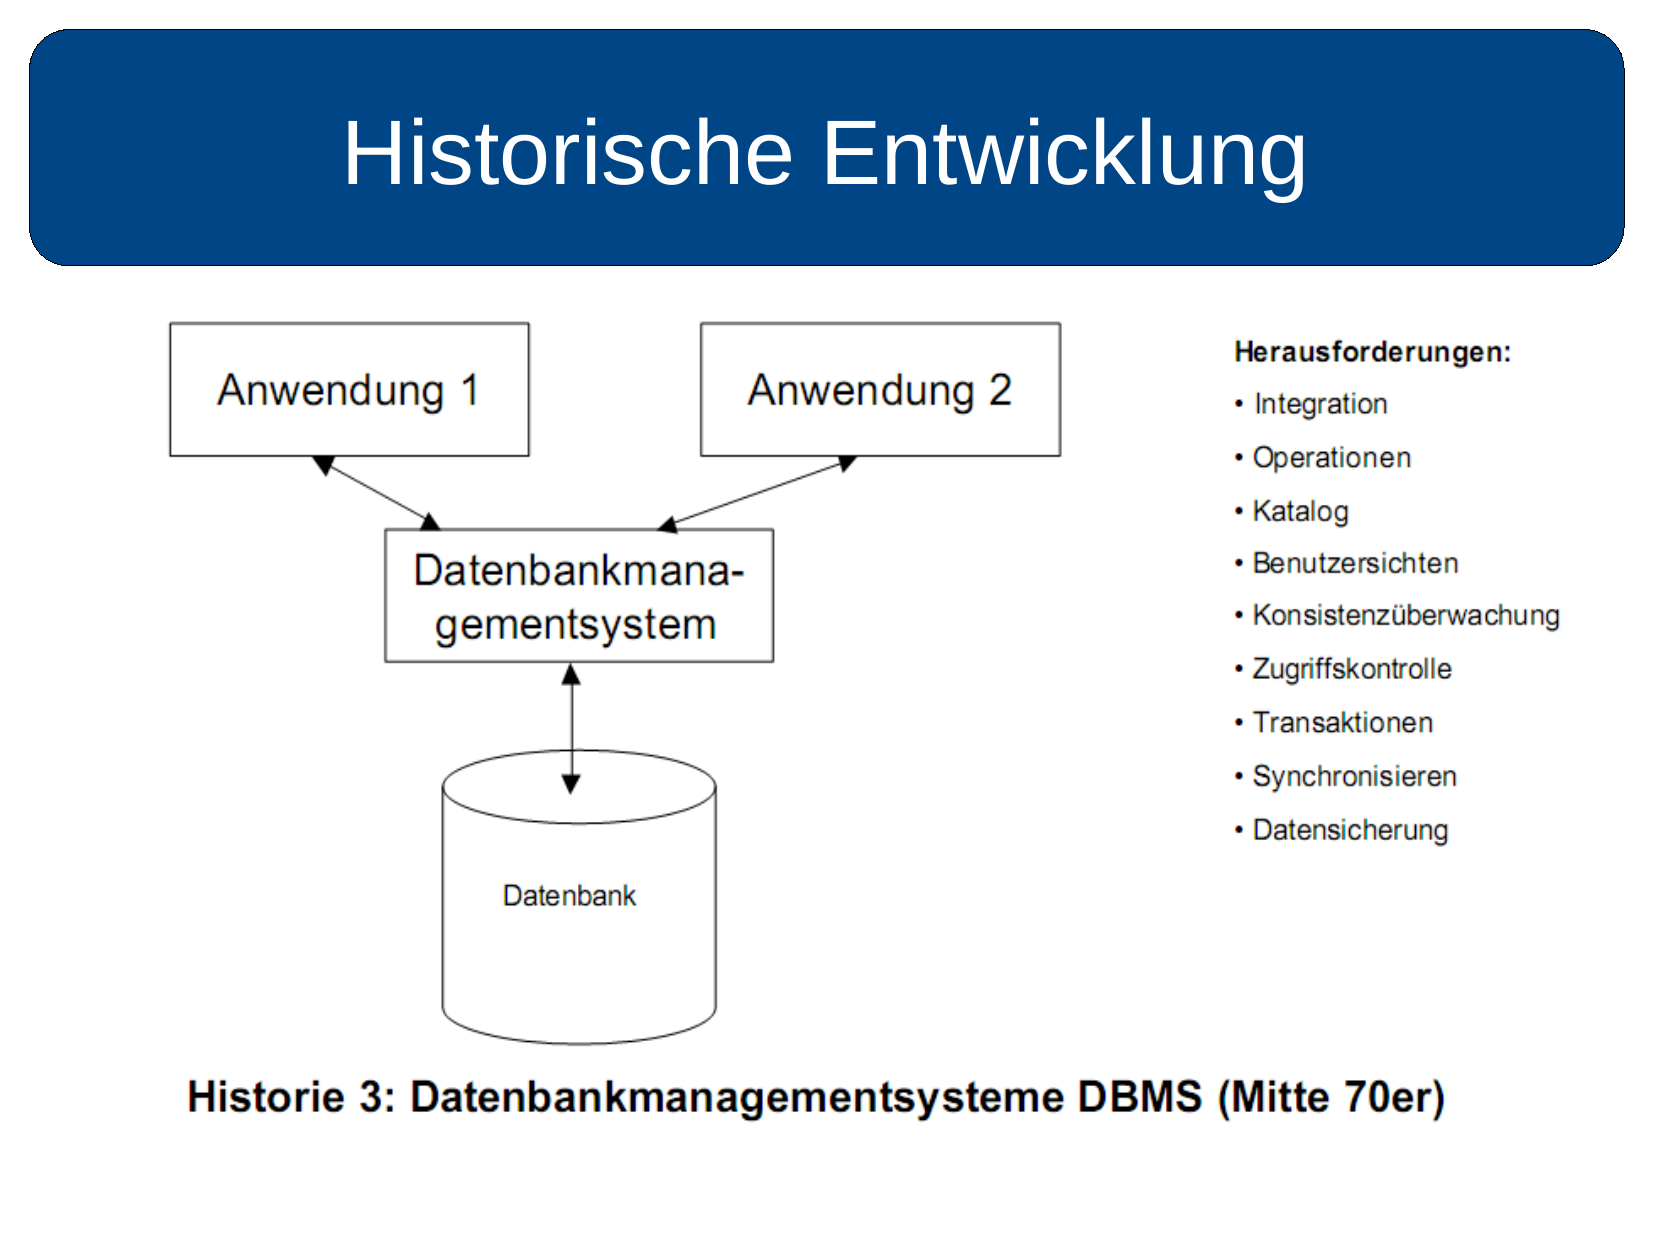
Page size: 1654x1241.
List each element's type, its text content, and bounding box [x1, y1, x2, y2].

picture [82, 277, 1589, 1164]
title Historische Entwicklung [82, 49, 1571, 257]
